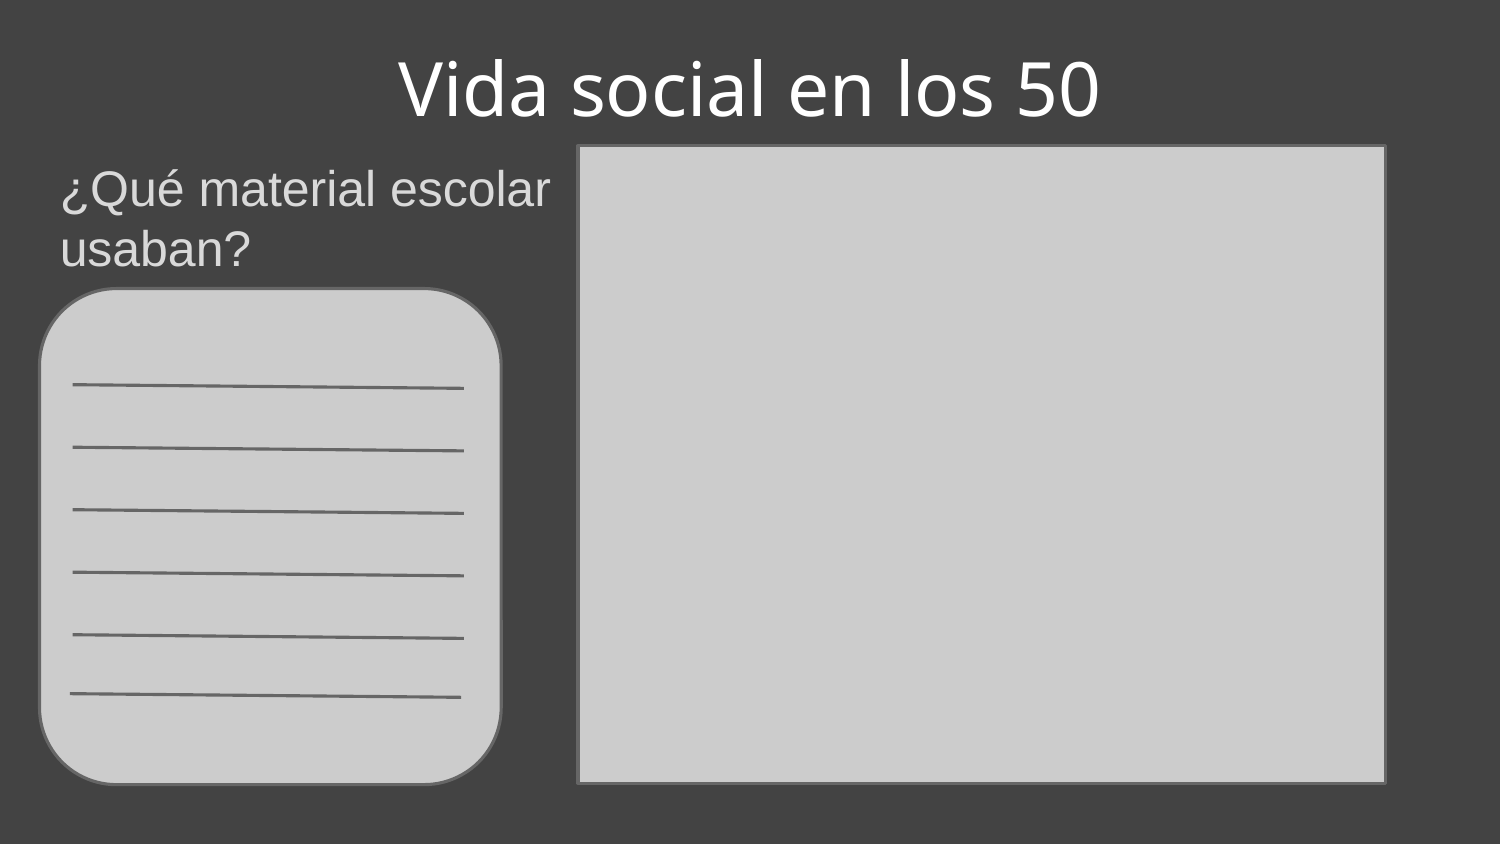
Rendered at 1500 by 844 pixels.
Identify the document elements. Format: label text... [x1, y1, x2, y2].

text_box ¿Qué material escolar usaban? [44, 114, 588, 318]
text_box Vida social en los 50 [58, 26, 1442, 130]
text_box [39, 288, 502, 785]
text_box [577, 145, 1386, 784]
